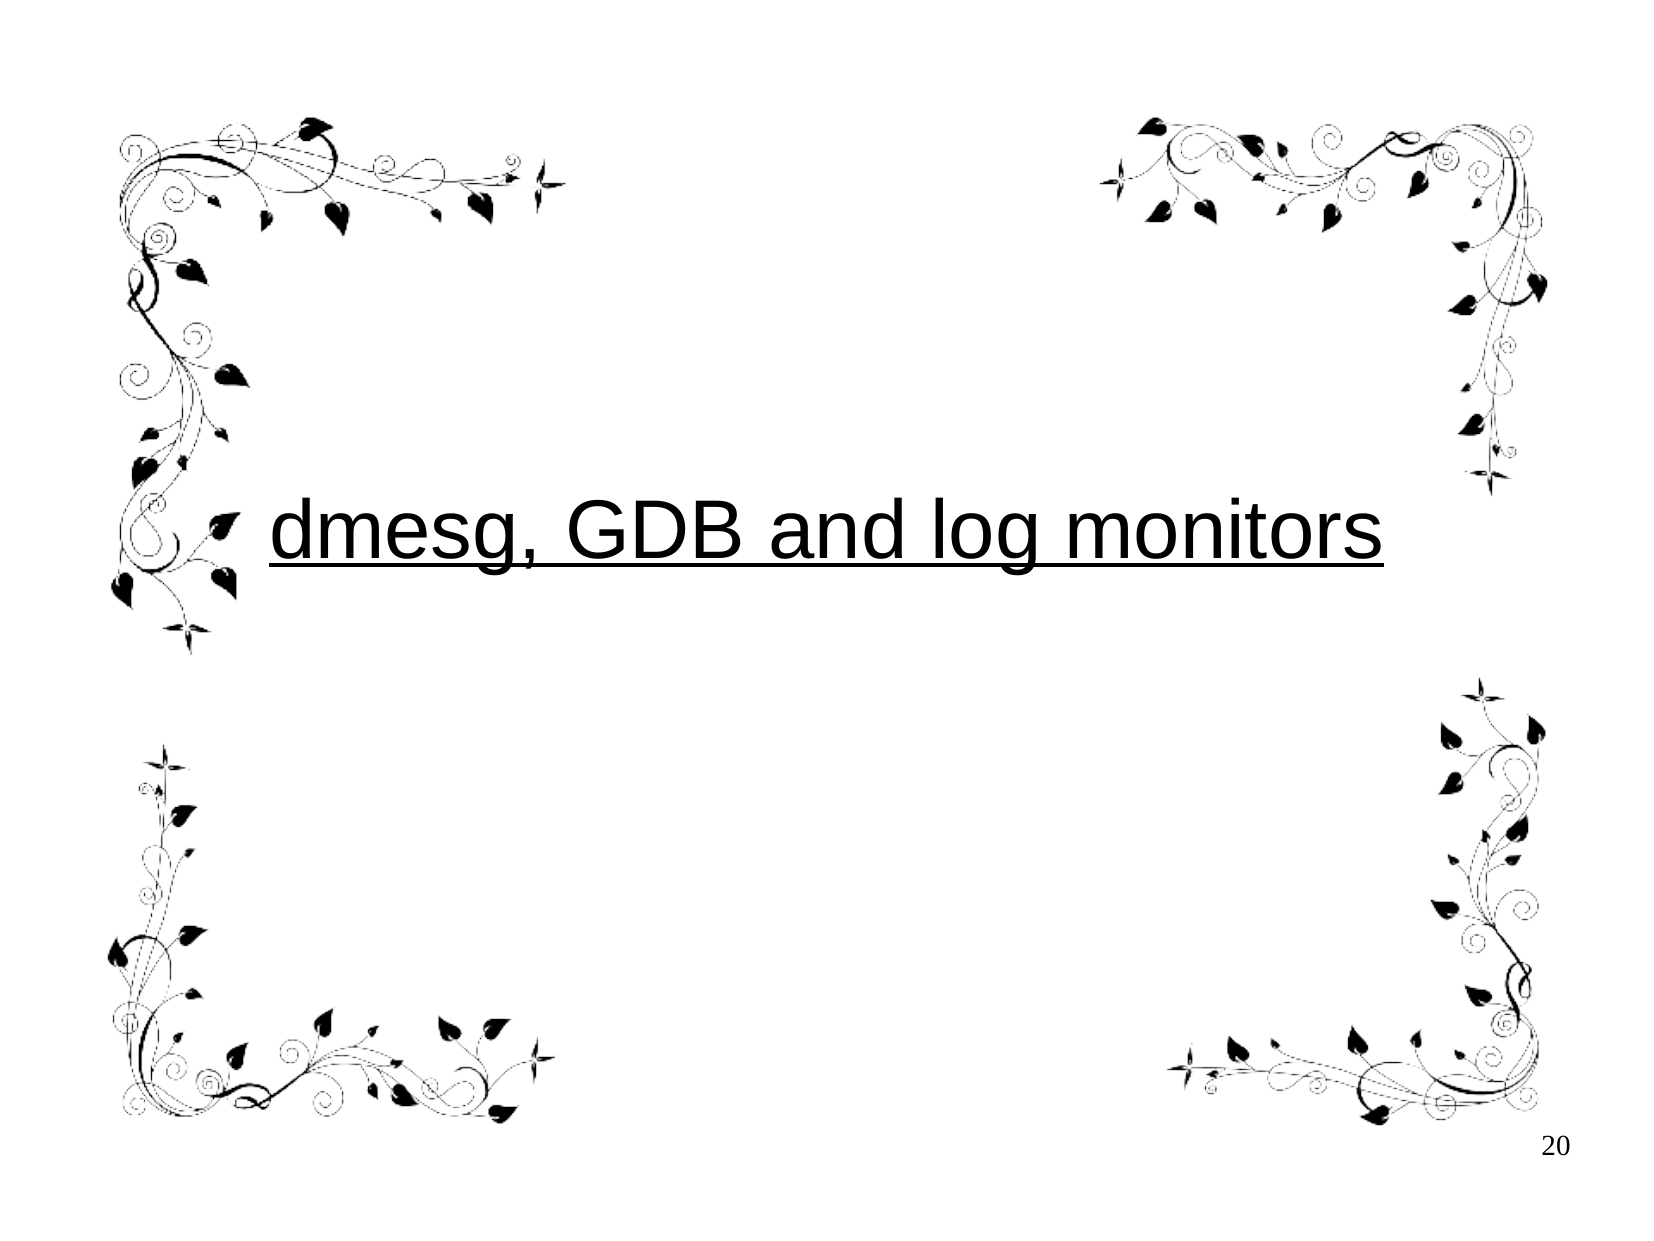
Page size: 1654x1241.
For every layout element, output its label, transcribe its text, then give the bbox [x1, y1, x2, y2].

subtitle dmesg, GDB and log monitors [82, 49, 1571, 1010]
picture [101, 1010, 1553, 1131]
